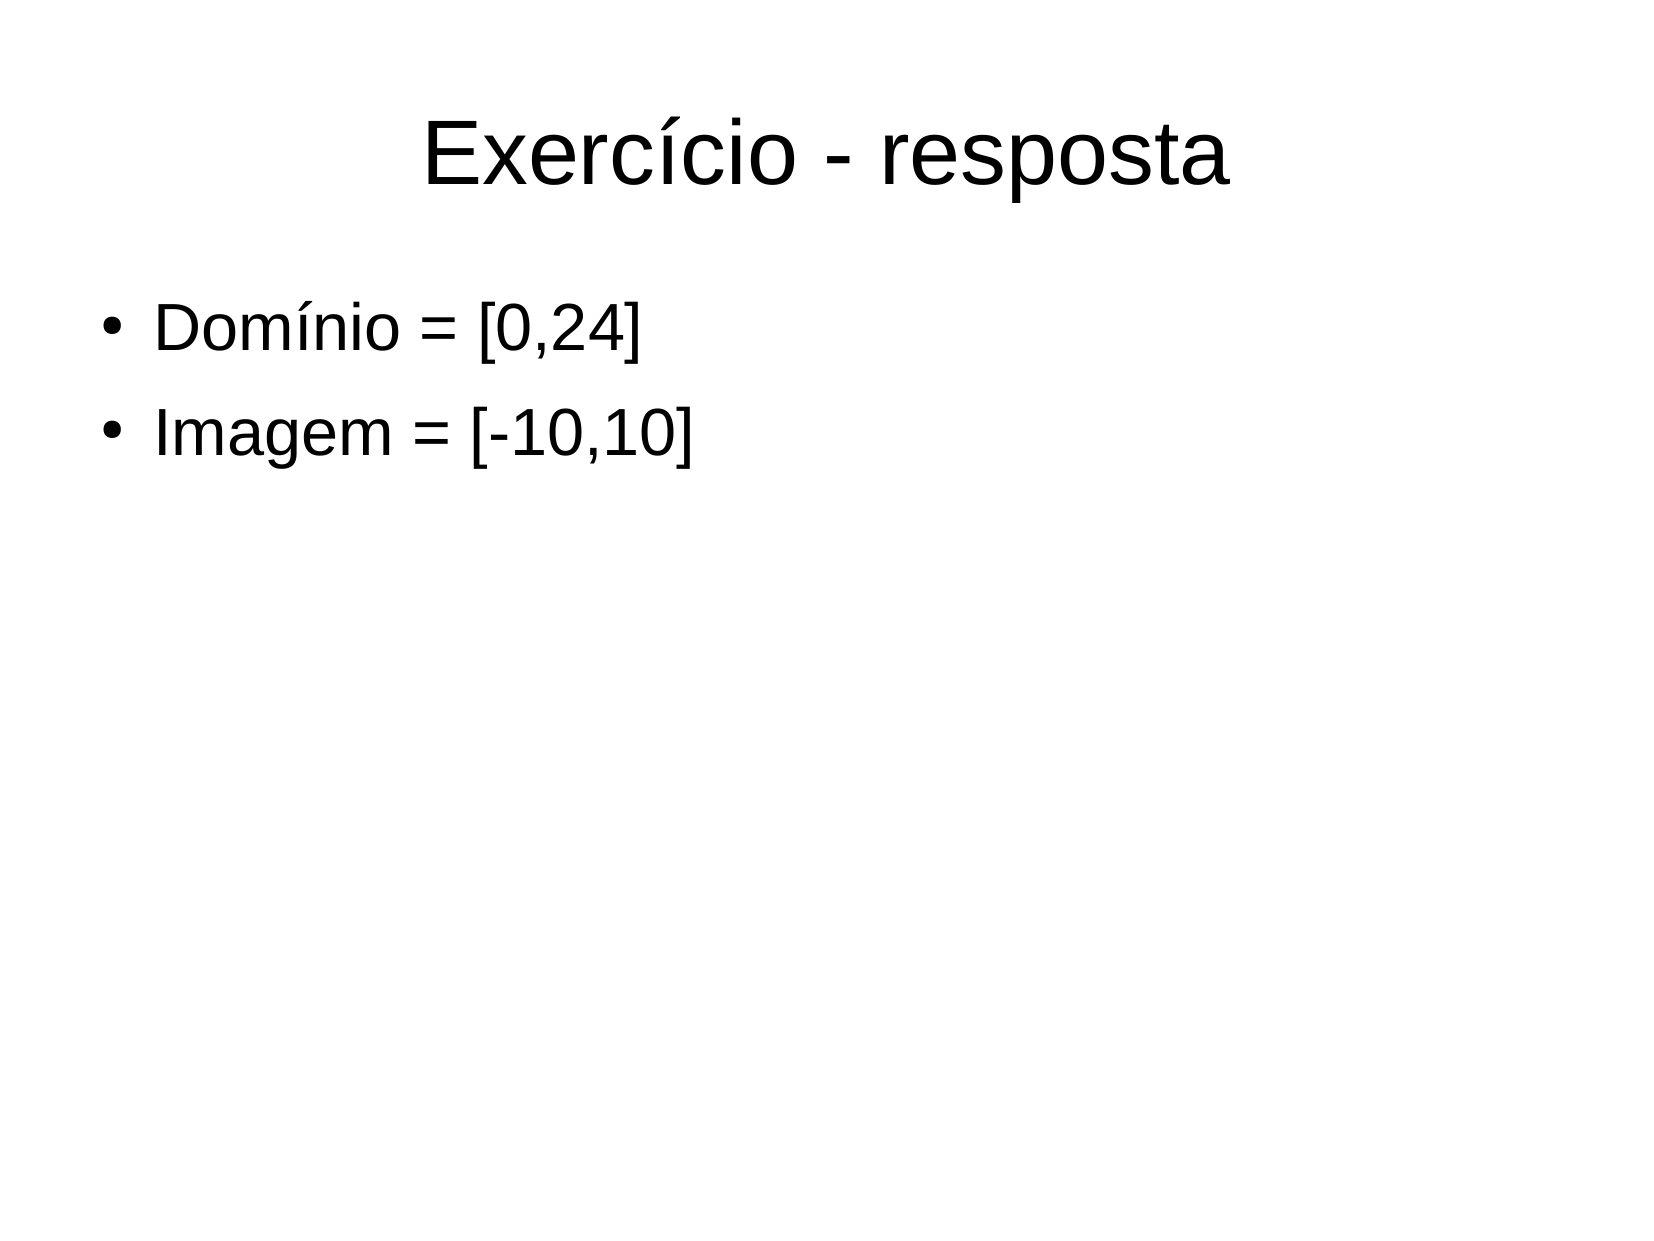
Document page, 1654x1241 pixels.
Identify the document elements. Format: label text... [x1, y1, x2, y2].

title Exercício - resposta [82, 49, 1571, 257]
list Domínio = [0,24] Imagem = [-10,10] [82, 290, 1571, 1010]
